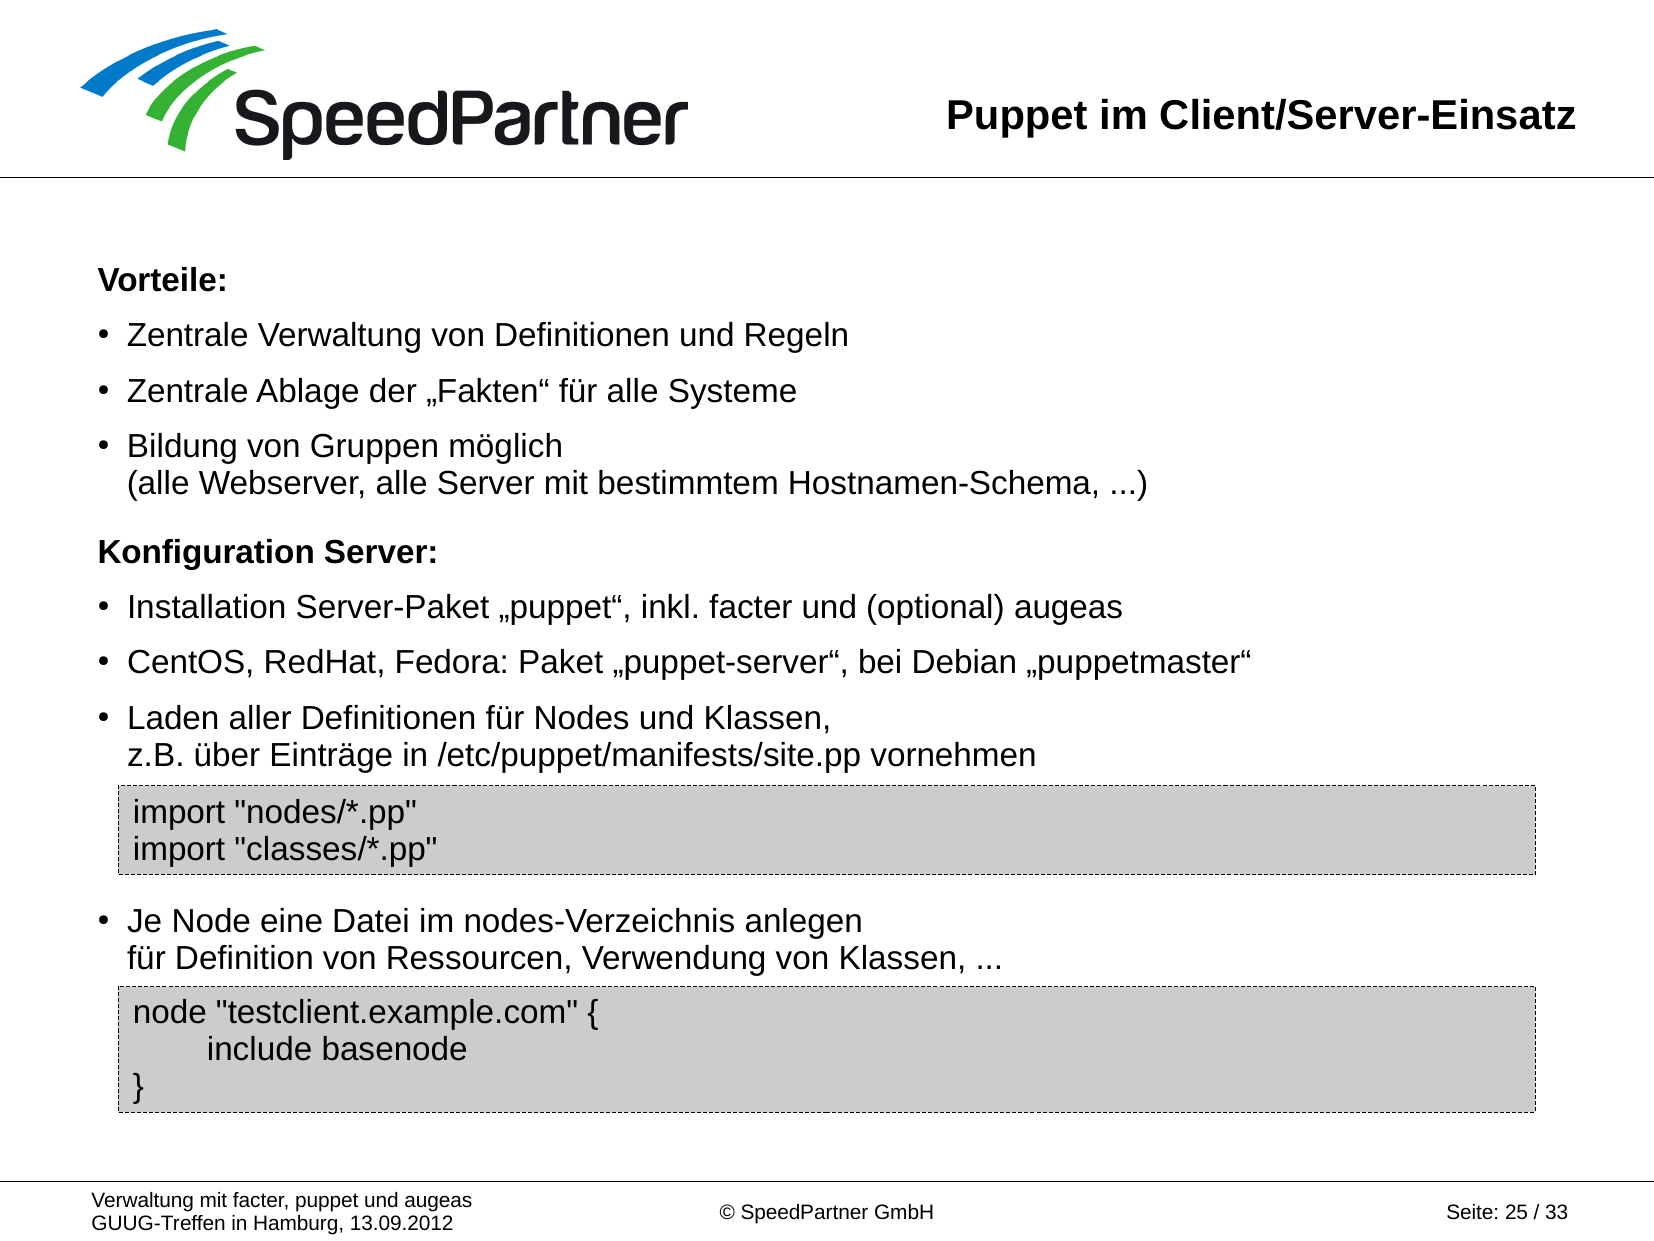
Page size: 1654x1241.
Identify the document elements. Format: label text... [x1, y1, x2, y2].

text_box import "nodes/*.pp" import "classes/*.pp" [118, 785, 1536, 875]
text_box Konfiguration Server: Installation Server-Paket „puppet“, inkl. facter und (optional) augeas CentOS, RedHat, Fedora: Paket „puppet-server“, bei Debian „puppetmaster“ Laden aller Definitionen für Nodes und Klassen, z.B. über Einträge in /etc/puppet/manifests/site.pp vornehmen Je Node eine Datei im nodes-Verzeichnis anlegen für Definition von Ressourcen, Verwendung von Klassen, ... [82, 525, 1565, 985]
picture [80, 29, 688, 160]
text_box Vorteile: Zentrale Verwaltung von Definitionen und Regeln Zentrale Ablage der „Fakten“ für alle Systeme Bildung von Gruppen möglich (alle Webserver, alle Server mit bestimmtem Hostnamen-Schema, ...) [82, 985, 1565, 1177]
text_box node "testclient.example.com" { include basenode } [118, 986, 1536, 1113]
text_box Vorteile: Zentrale Verwaltung von Definitionen und Regeln Zentrale Ablage der „Fakten“ für alle Systeme Bildung von Gruppen möglich (alle Webserver, alle Server mit bestimmtem Hostnamen-Schema, ...) [82, 253, 1565, 525]
title Puppet im Client/Server-Einsatz [590, 70, 1577, 160]
